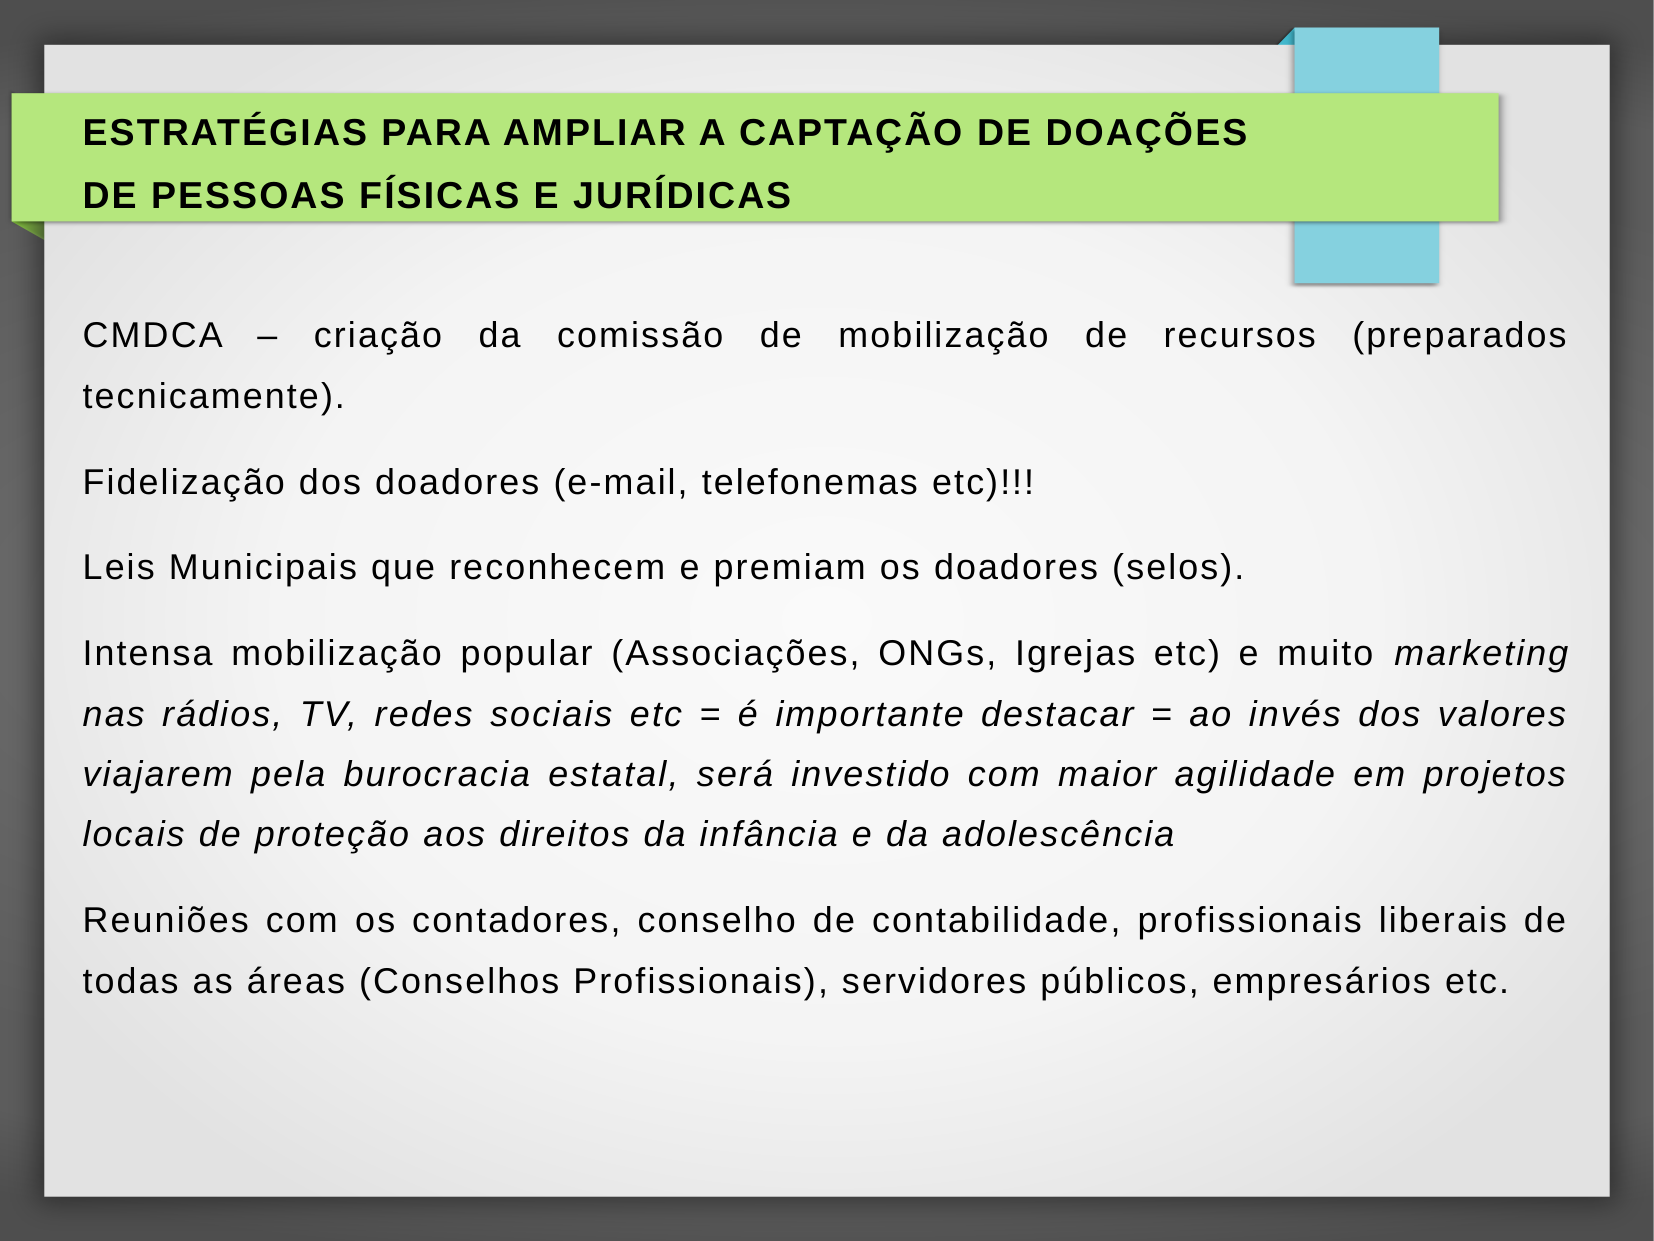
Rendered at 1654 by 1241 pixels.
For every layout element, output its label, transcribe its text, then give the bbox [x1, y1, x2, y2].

picture [0, 0, 1654, 1241]
title ESTRATÉGIAS PARA AMPLIAR A CAPTAÇÃO DE DOAÇÕES DE PESSOAS FÍSICAS E JURÍDICAS [82, 90, 1264, 217]
list CMDCA – criação da comissão de mobilização de recursos (preparados tecnicamente). Fidelização dos doadores (e-mail, telefonemas etc)!!! Leis Municipais que reconhecem e premiam os doadores (selos). Intensa mobilização popular (Associações, ONGs, Igrejas etc) e muito marketing nas rádios, TV, redes sociais etc = é importante destacar = ao invés dos valores viajarem pela burocracia estatal, será investido com maior agilidade em projetos locais de proteção aos direitos da infância e da adolescência Reuniões com os contadores, conselho de contabilidade, profissionais liberais de todas as áreas (Conselhos Profissionais), servidores públicos, empresários etc. [82, 295, 1571, 1015]
